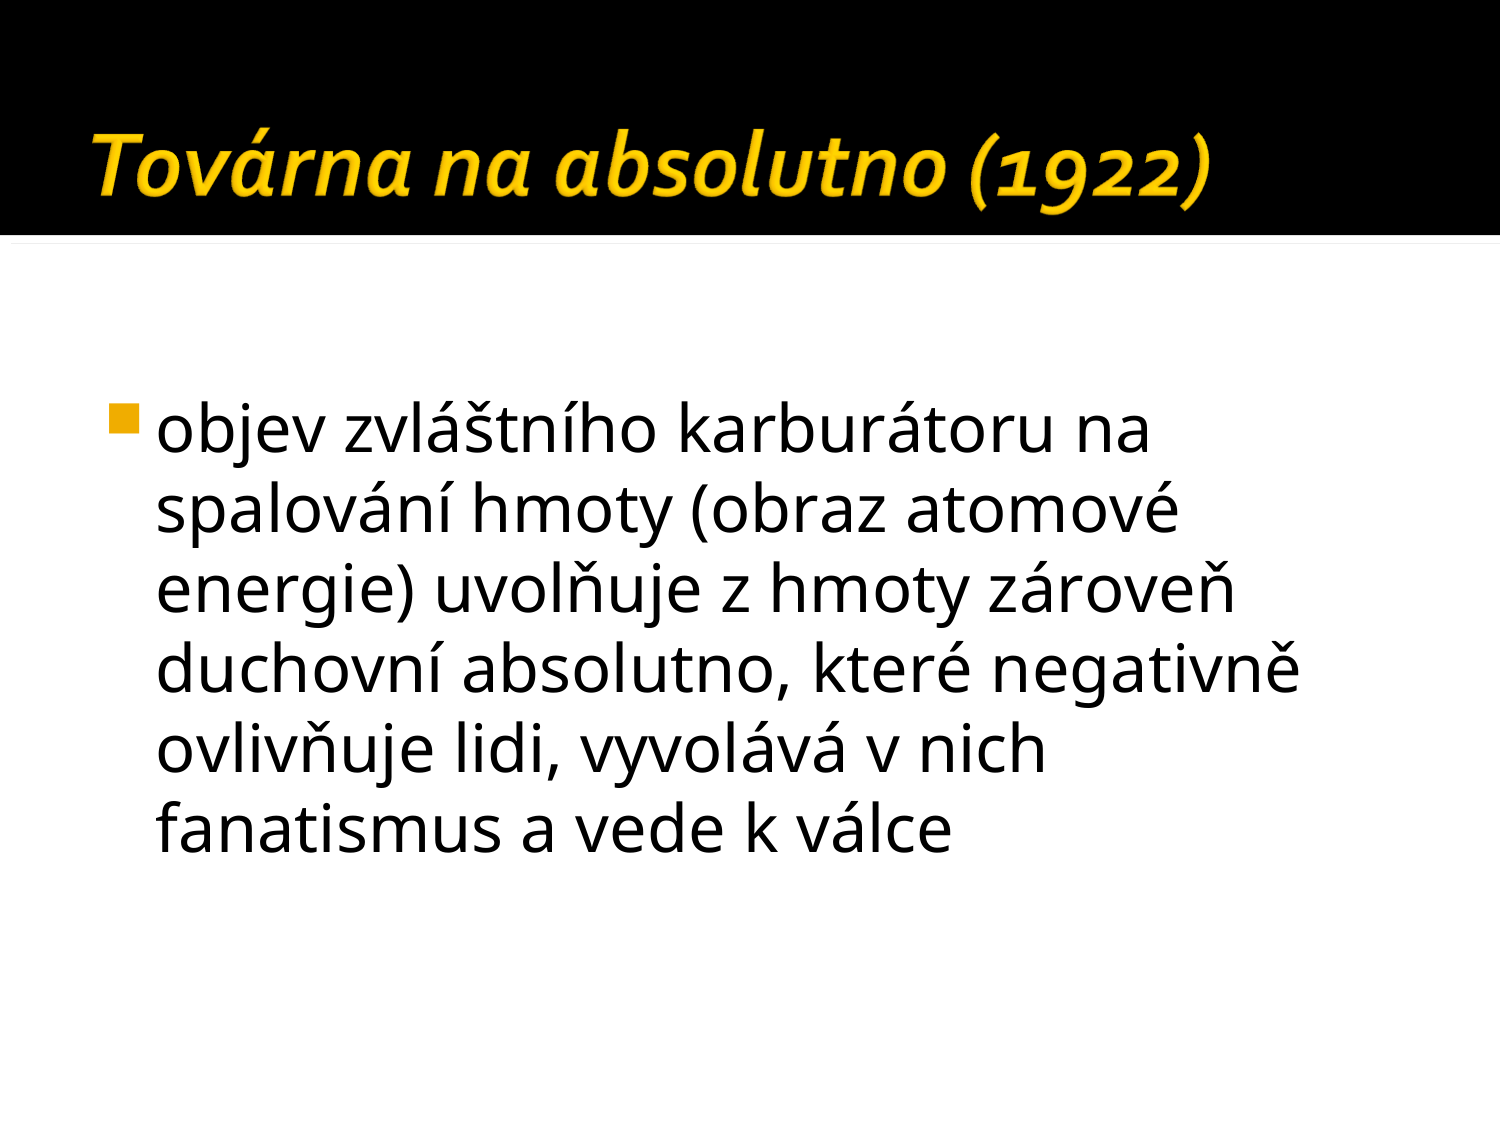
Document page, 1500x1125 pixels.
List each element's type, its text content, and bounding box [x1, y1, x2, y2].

text_box [26, 69, 1297, 260]
list objev zvláštního karburátoru na spalování hmoty (obraz atomové energie) uvolňuje z hmoty zároveň duchovní absolutno, které negativně ovlivňuje lidi, vyvolává v nich fanatismus a vede k válce [75, 291, 1426, 1051]
